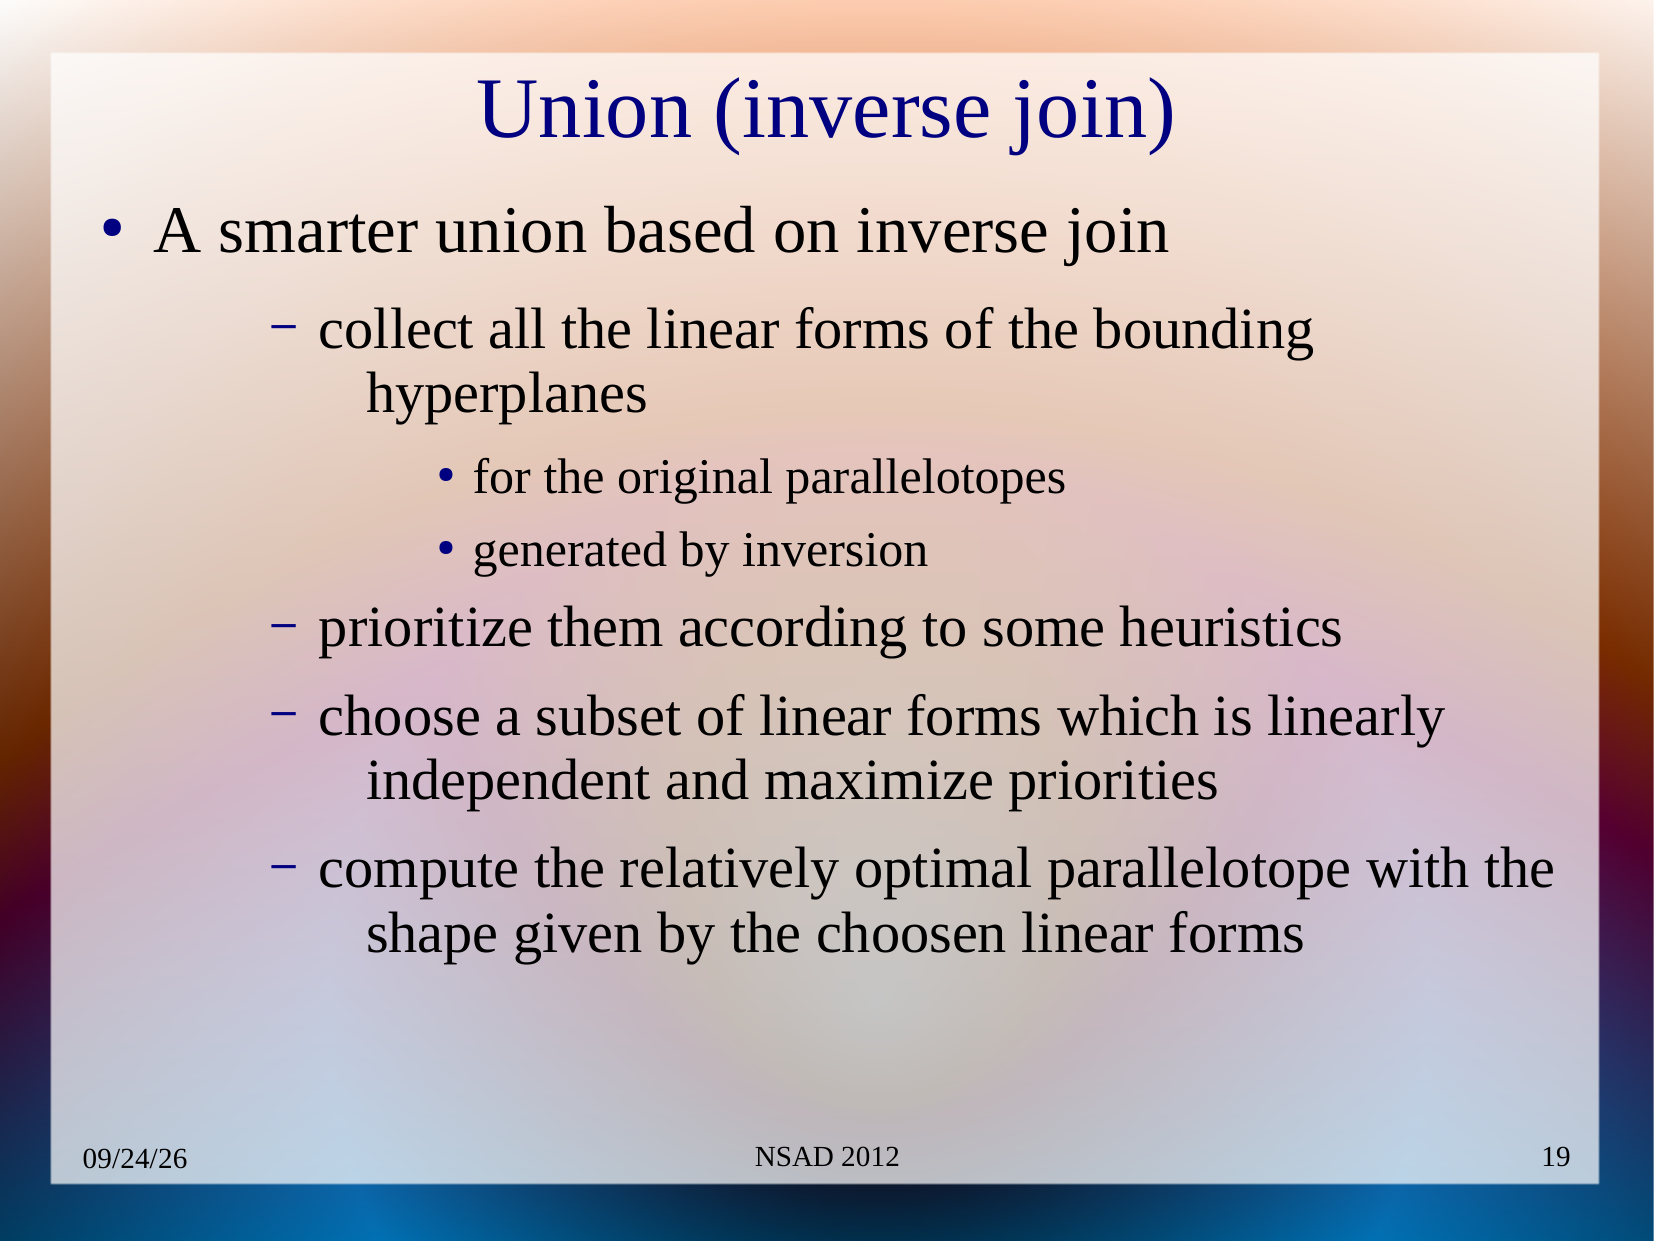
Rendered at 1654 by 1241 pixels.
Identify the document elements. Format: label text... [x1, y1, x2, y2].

picture [0, 0, 1654, 1241]
list A smarter union based on inverse join collect all the linear forms of the bounding hyperplanes for the original parallelotopes generated by inversion prioritize them according to some heuristics choose a subset of linear forms which is linearly independent and maximize priorities compute the relatively optimal parallelotope with the shape given by the choosen linear forms [82, 192, 1571, 1125]
title Union (inverse join) [82, 60, 1571, 156]
